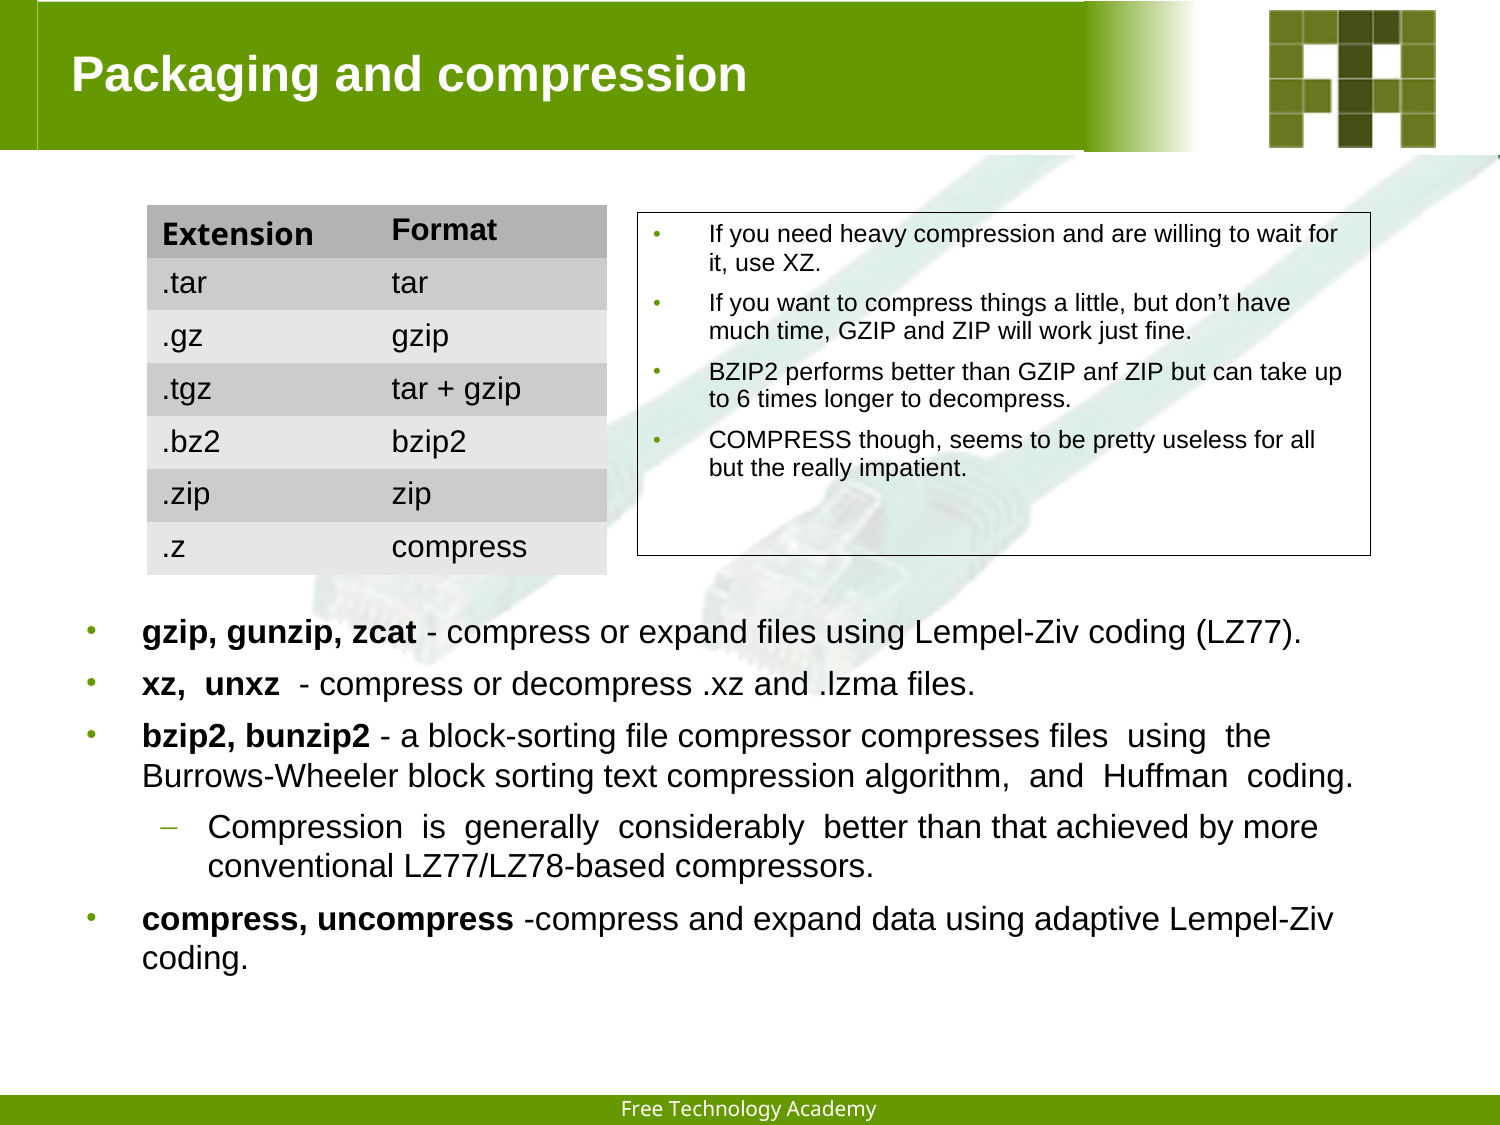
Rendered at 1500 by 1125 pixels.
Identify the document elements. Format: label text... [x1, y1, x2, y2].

table_cell gzip [377, 310, 607, 363]
table_cell tar [377, 258, 607, 310]
picture [1269, 10, 1436, 148]
table_header Format [377, 205, 607, 258]
table_cell .zip [147, 469, 377, 522]
table_cell .tar [147, 258, 377, 310]
list gzip, gunzip, zcat - compress or expand files using Lempel-Ziv coding (LZ77). xz, unxz - compress or decompress .xz and .lzma files. bzip2, bunzip2 - a block-sorting file compressor compresses files using the Burrows-Wheeler block sorting text compression algorithm, and Huffman coding. Compression is generally considerably better than that achieved by more conventional LZ77/LZ78-based compressors. compress, uncompress -compress and expand data using adaptive Lempel-Ziv coding. [70, 602, 1421, 1053]
list If you need heavy compression and are willing to wait for it, use XZ. If you want to compress things a little, but don’t have much time, GZIP and ZIP will work just fine. BZIP2 performs better than GZIP anf ZIP but can take up to 6 times longer to decompress. COMPRESS though, seems to be pretty useless for all but the really impatient. [637, 212, 1371, 556]
table_cell .bz2 [147, 416, 377, 469]
title Packaging and compression [56, 1, 1107, 152]
table_cell tar + gzip [377, 363, 607, 416]
table_header Extension [147, 205, 377, 258]
table_cell compress [377, 522, 607, 575]
table_cell bzip2 [377, 416, 607, 469]
table_cell zip [377, 469, 607, 522]
table_cell .gz [147, 310, 377, 363]
table_cell .tgz [147, 363, 377, 416]
table_cell .z [147, 522, 377, 575]
